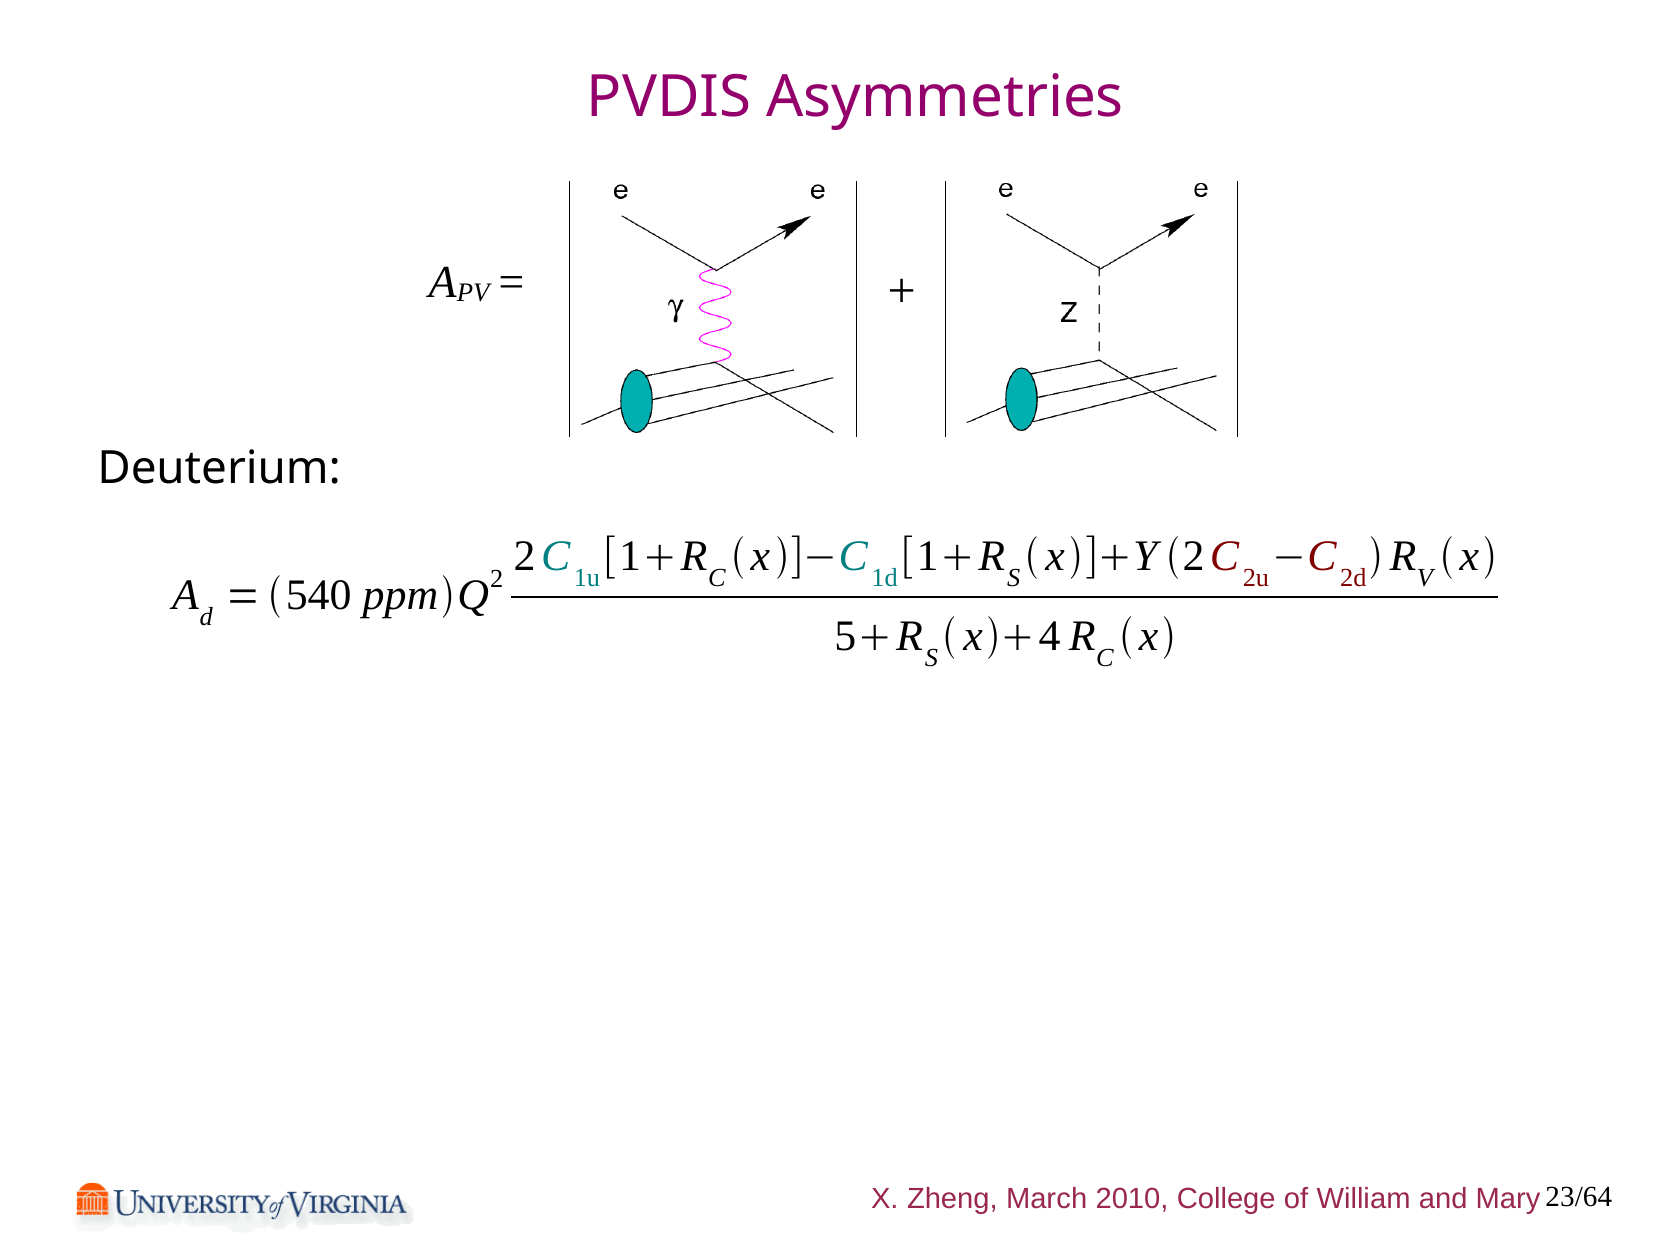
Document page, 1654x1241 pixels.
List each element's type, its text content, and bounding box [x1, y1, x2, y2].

text_box APV = [411, 257, 532, 337]
picture [53, 1165, 427, 1241]
title PVDIS Asymmetries [149, 38, 1561, 150]
text_box + [866, 262, 912, 333]
picture [580, 182, 837, 435]
chart [162, 521, 1506, 674]
list Deuterium: [79, 434, 1478, 503]
picture [966, 181, 1220, 433]
